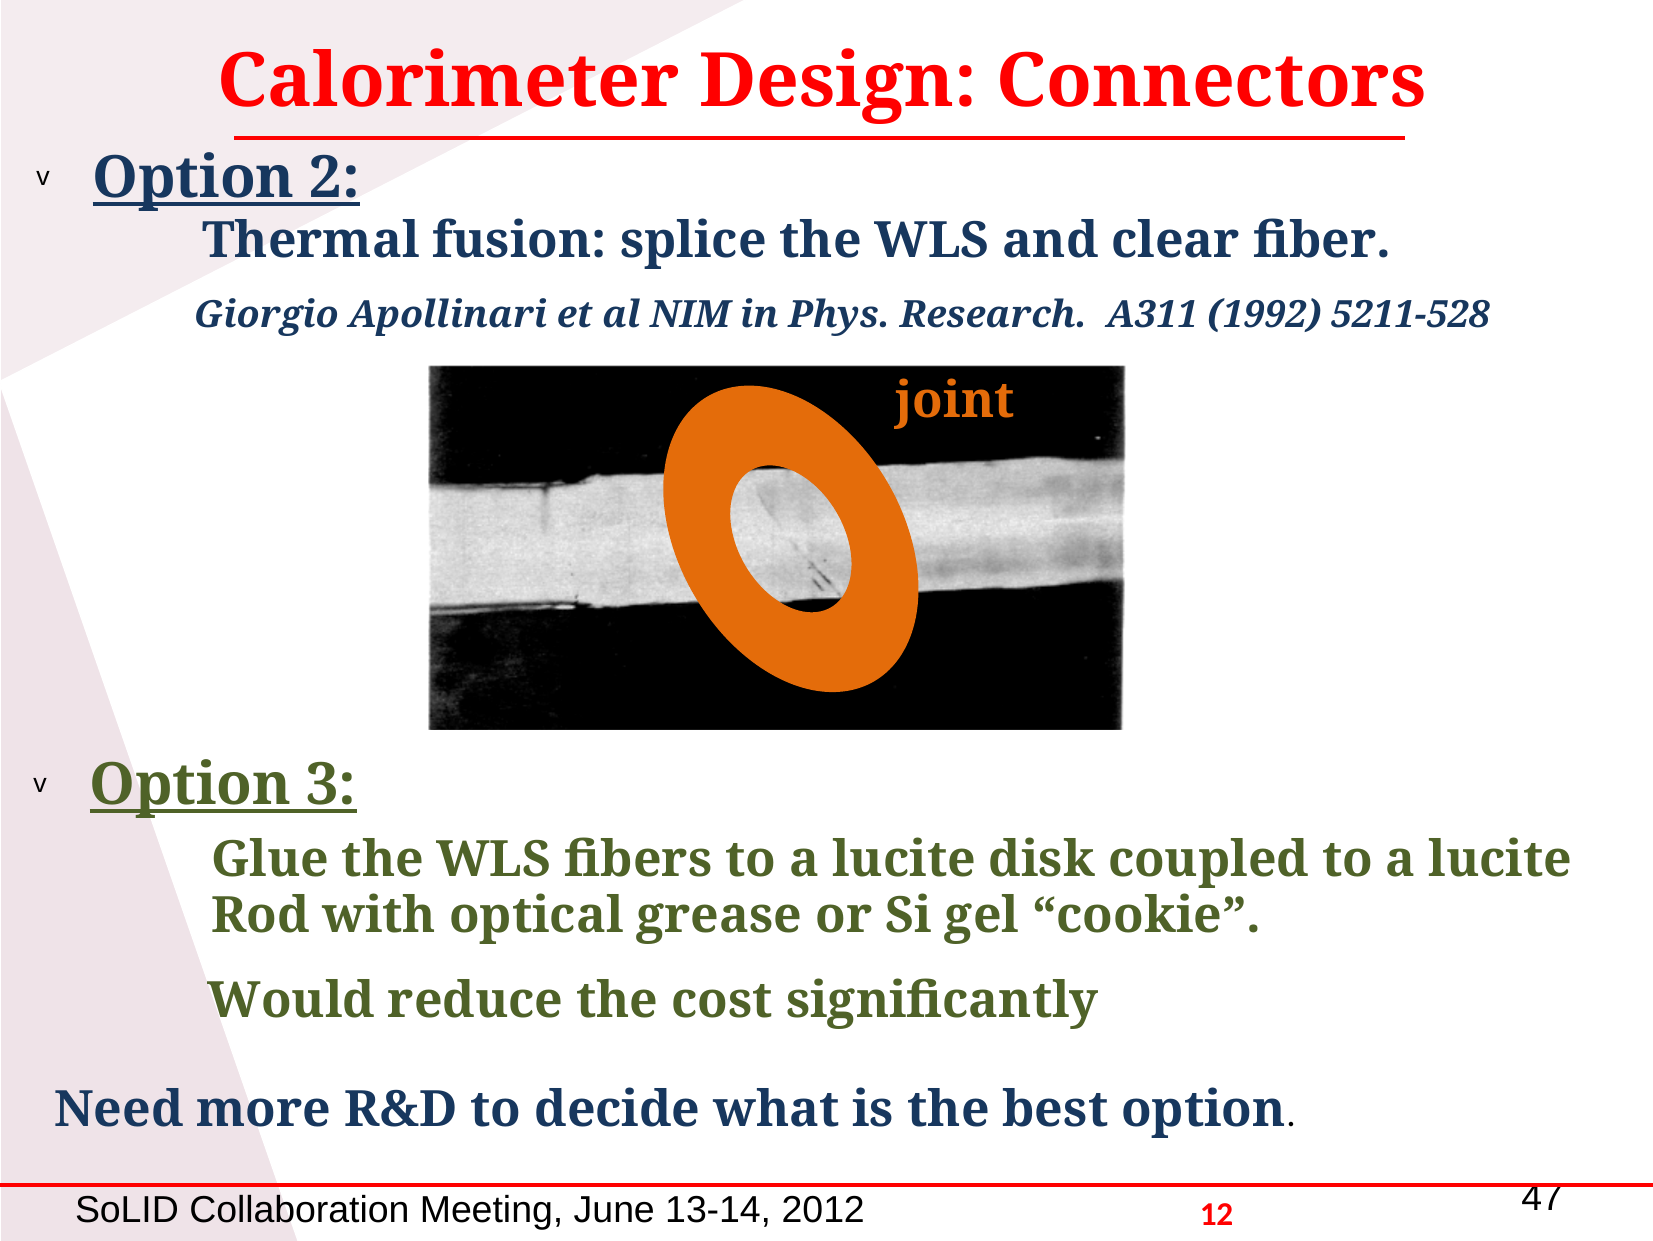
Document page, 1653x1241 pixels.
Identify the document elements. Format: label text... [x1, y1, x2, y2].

text_box Option 2: [21, 138, 375, 219]
text_box Need more R&D to decide what is the best option. [39, 1074, 1311, 1146]
picture [427, 365, 1126, 730]
text_box Giorgio Apollinari et al NIM in Phys. Research. A311 (1992) 5211-528 [179, 286, 1558, 344]
text_box Thermal fusion: splice the WLS and clear fiber. [187, 205, 1407, 277]
text_box 12 [1184, 1188, 1571, 1241]
text_box Option 3: [18, 744, 372, 825]
text_box Calorimeter Design: Connectors [202, 32, 1443, 132]
text_box [665, 387, 917, 690]
text_box Would reduce the cost significantly [192, 965, 1114, 1036]
text_box joint [880, 365, 1030, 436]
text_box Option 2: [152, 170, 164, 193]
text_box Glue the WLS fibers to a lucite disk coupled to a lucite Rod with optical grease or Si gel “cookie”. [196, 825, 1601, 952]
